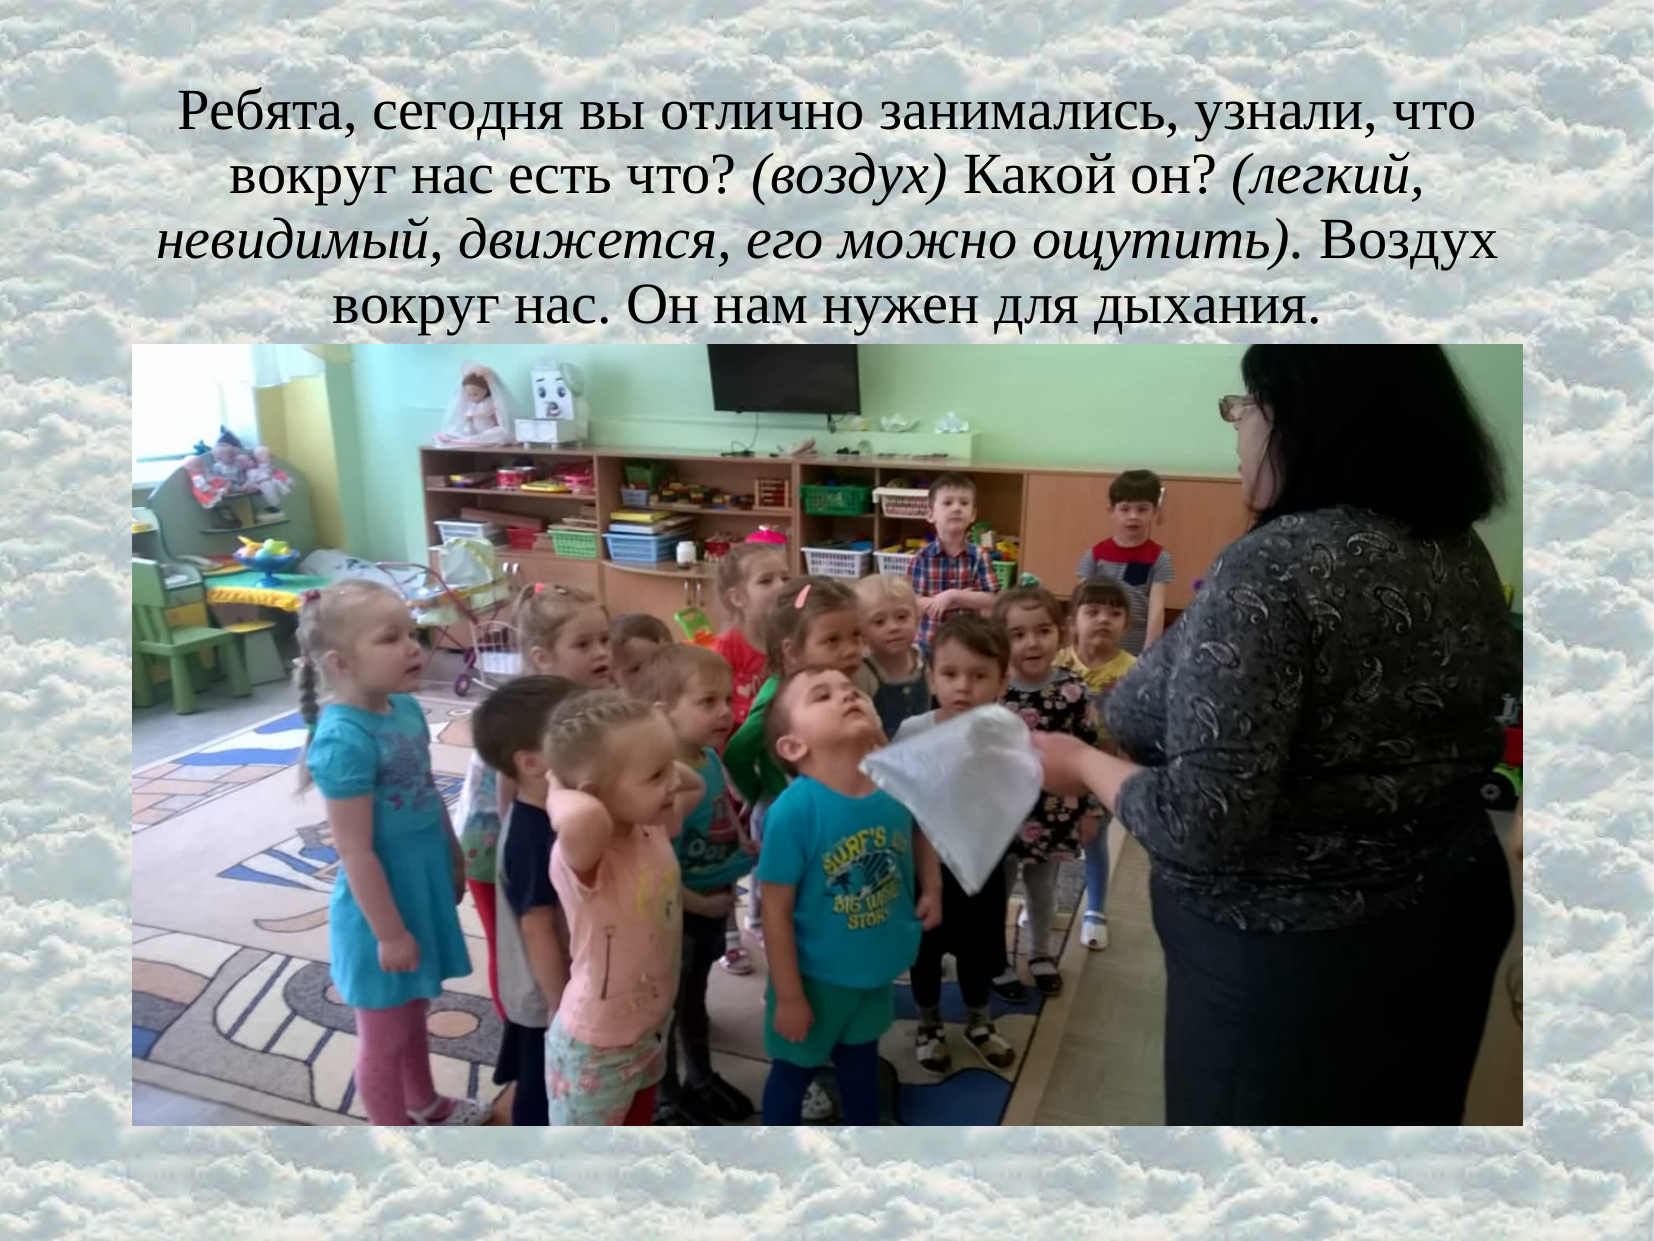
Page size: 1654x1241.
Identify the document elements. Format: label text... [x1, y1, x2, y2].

title Ребята, сегодня вы отлично занимались, узнали, что вокруг нас есть что? (воздух) Какой он? (легкий, невидимый, движется, его можно ощутить). Воздух вокруг нас. Он нам нужен для дыхания. [121, 75, 1534, 338]
picture [0, 0, 1654, 1241]
